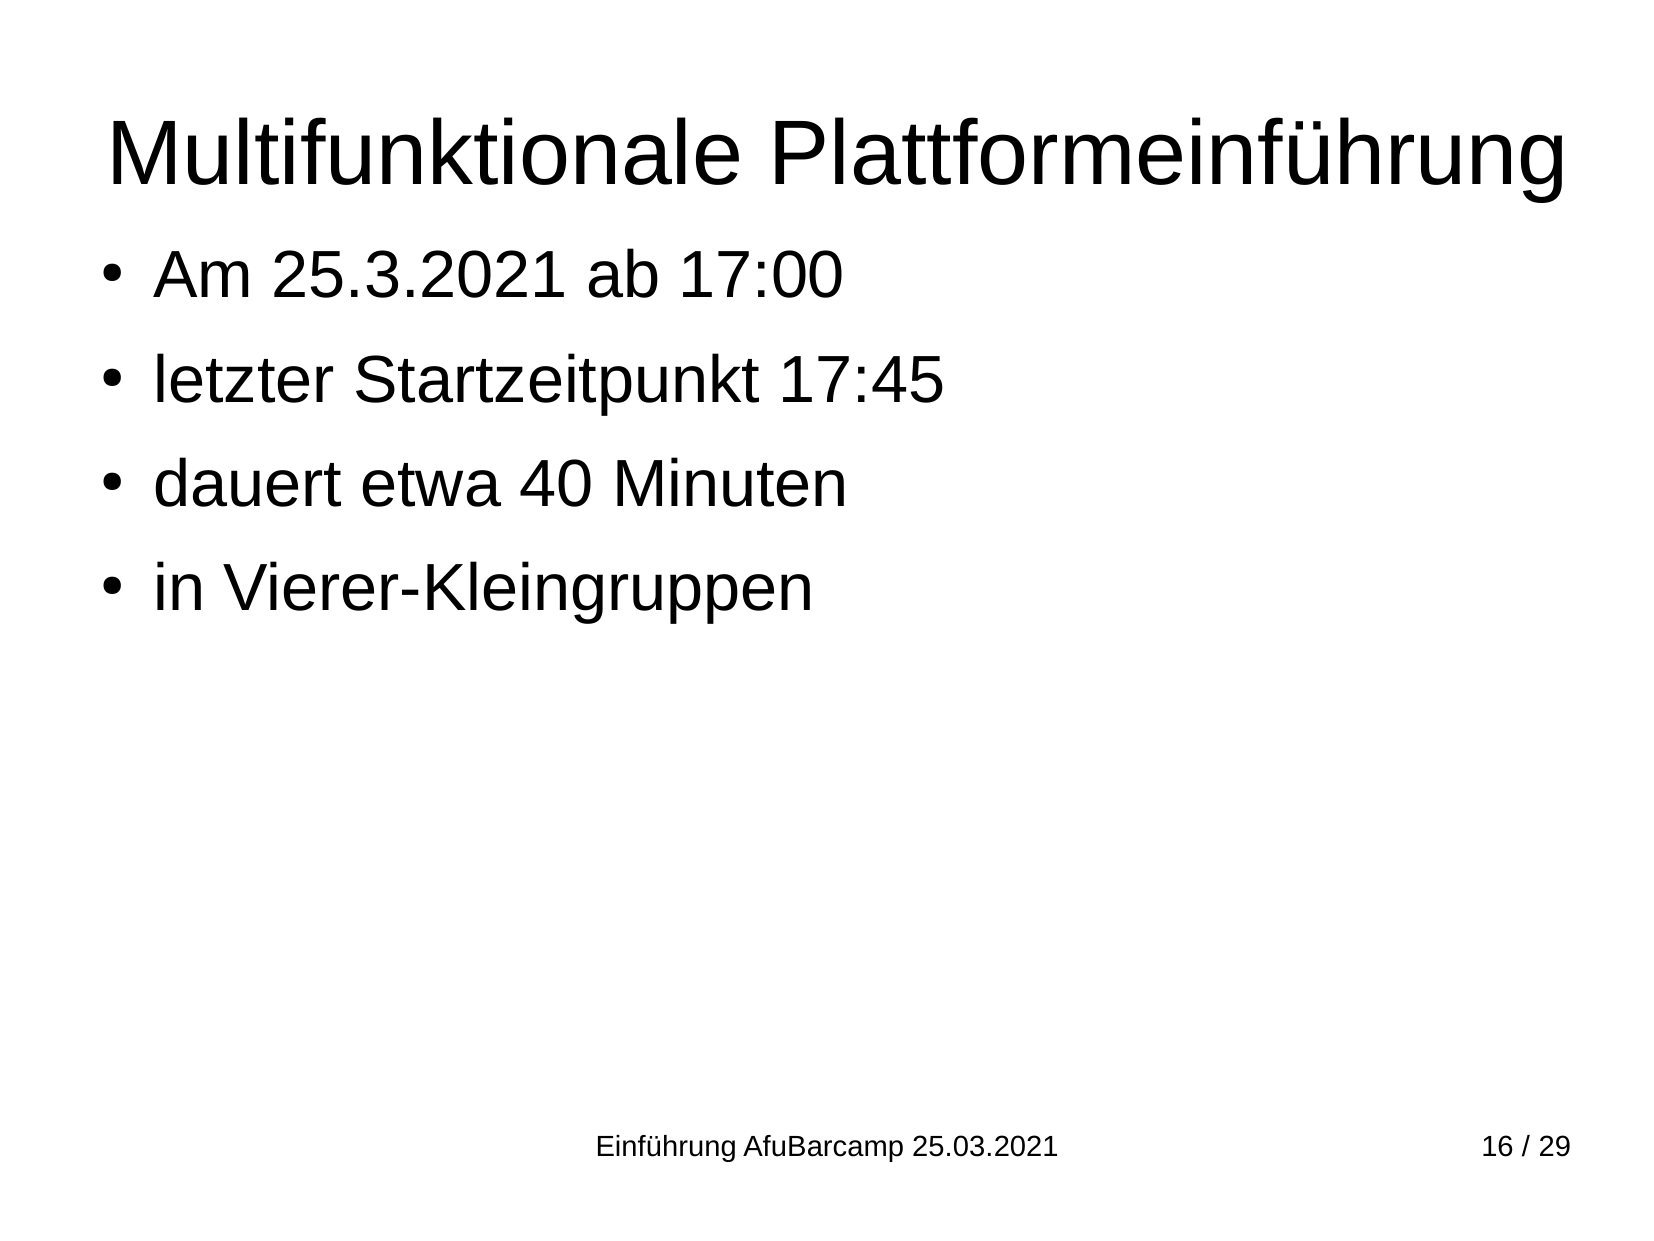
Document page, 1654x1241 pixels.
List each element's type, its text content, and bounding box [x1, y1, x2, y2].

title Multifunktionale Plattformeinführung [82, 49, 1595, 257]
list Am 25.3.2021 ab 17:00 letzter Startzeitpunkt 17:45 dauert etwa 40 Minuten in Vierer-Kleingruppen [82, 237, 1571, 957]
